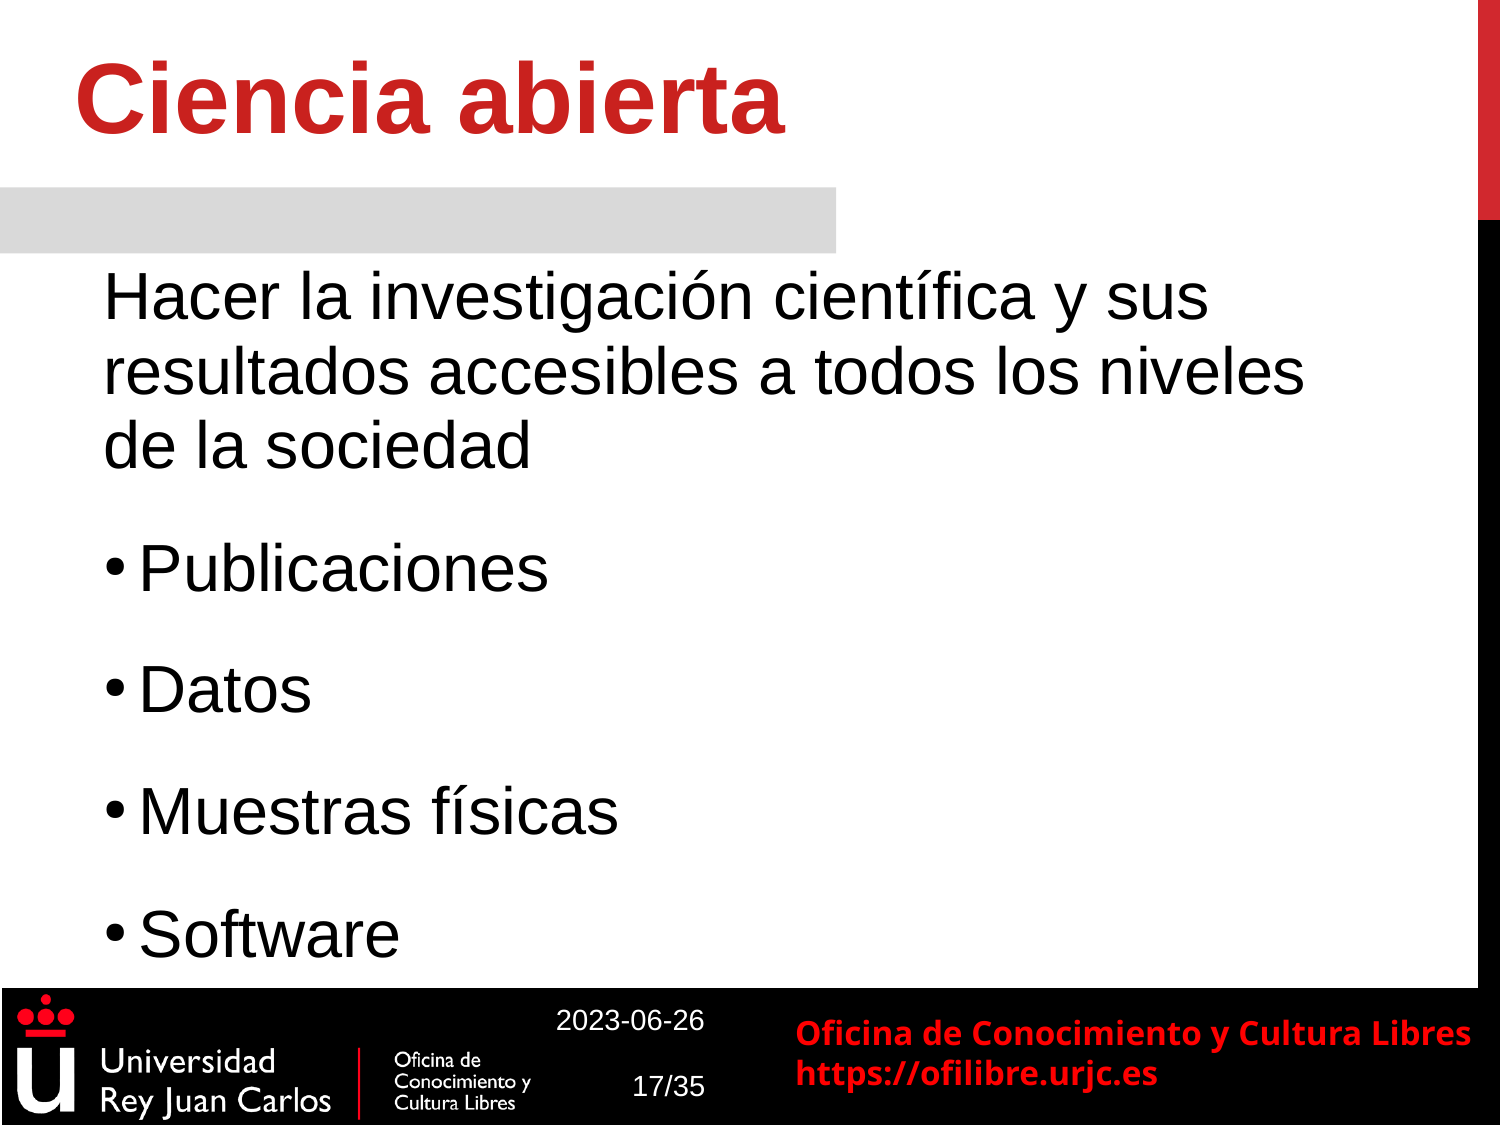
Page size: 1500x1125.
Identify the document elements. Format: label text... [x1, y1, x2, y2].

title [75, 7, 1425, 196]
picture [17, 994, 531, 1120]
text_box Ciencia abierta [60, 36, 826, 165]
text_box Hacer la investigación científica y sus resultados accesibles a todos los niveles de la sociedad Publicaciones Datos Muestras físicas Software [88, 251, 1396, 979]
